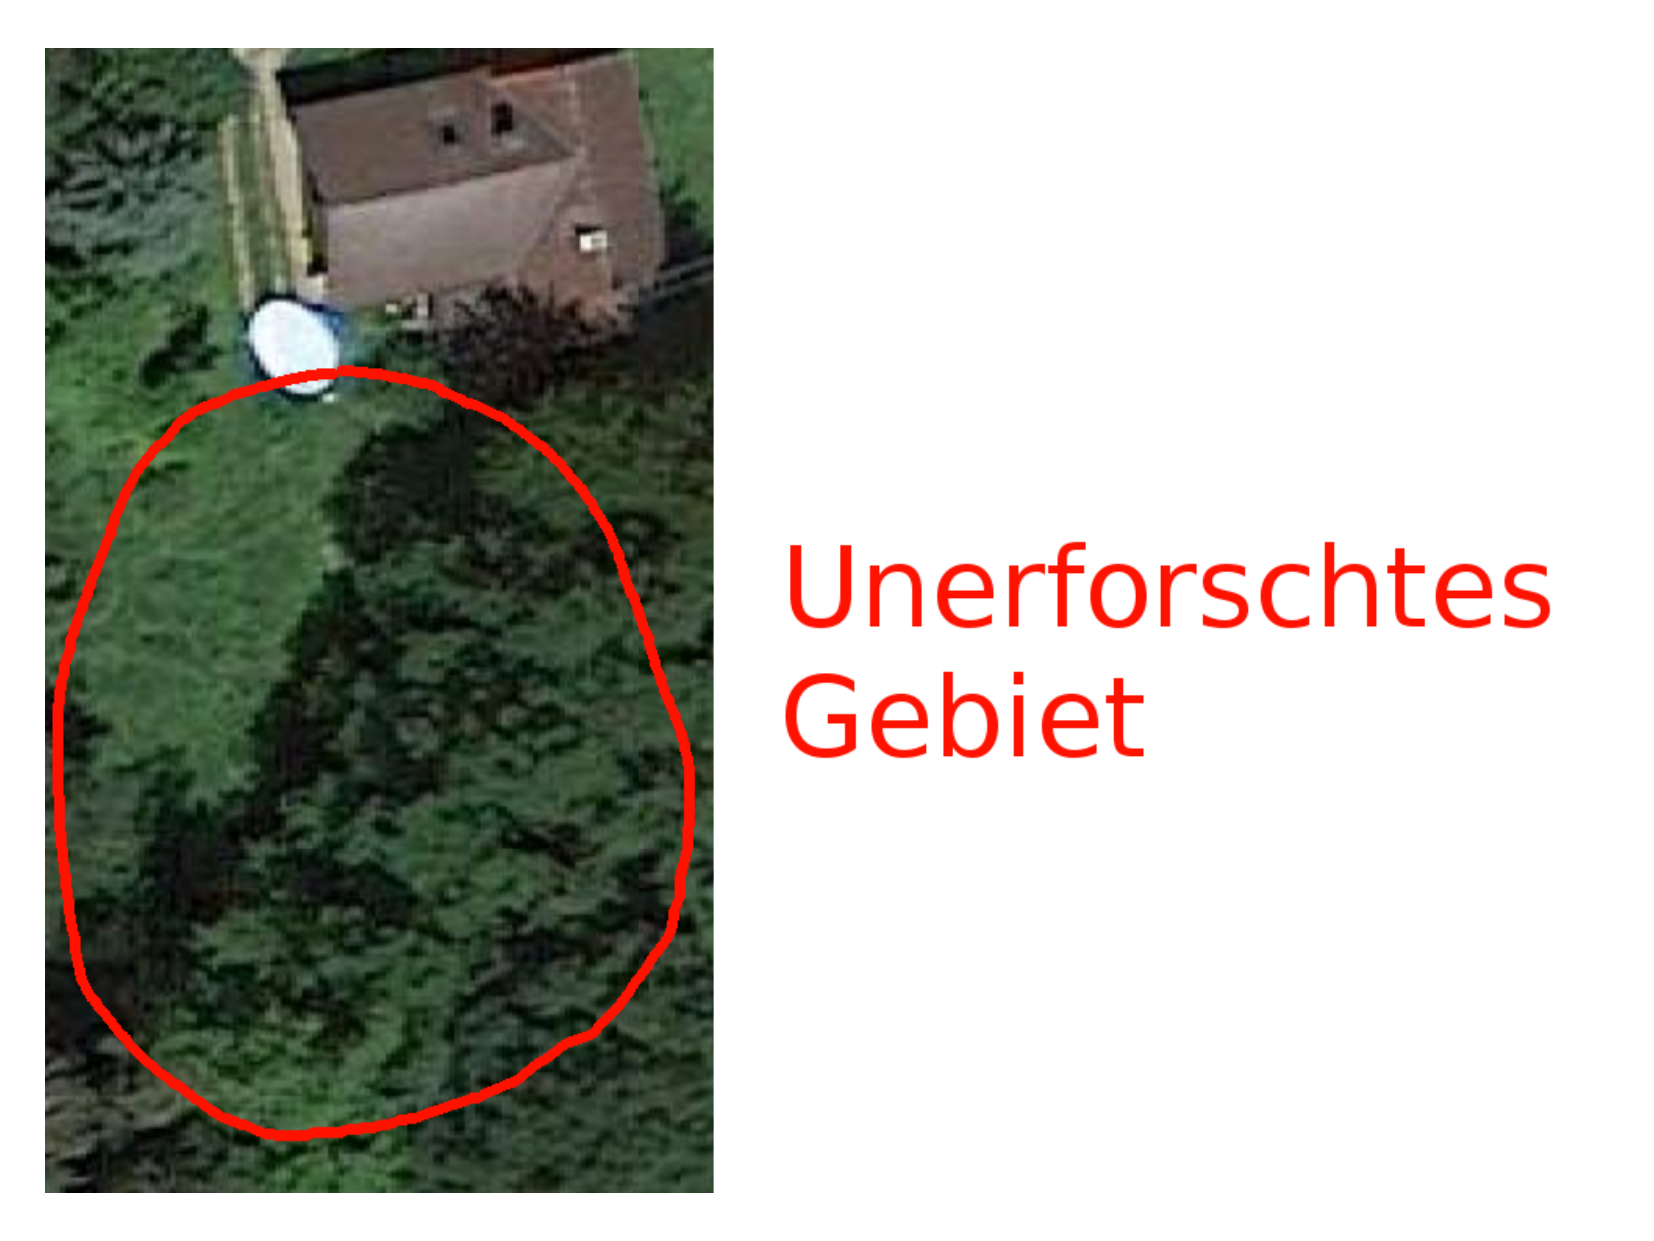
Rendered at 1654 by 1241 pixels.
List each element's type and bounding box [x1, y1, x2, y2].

picture [45, 48, 1608, 1193]
